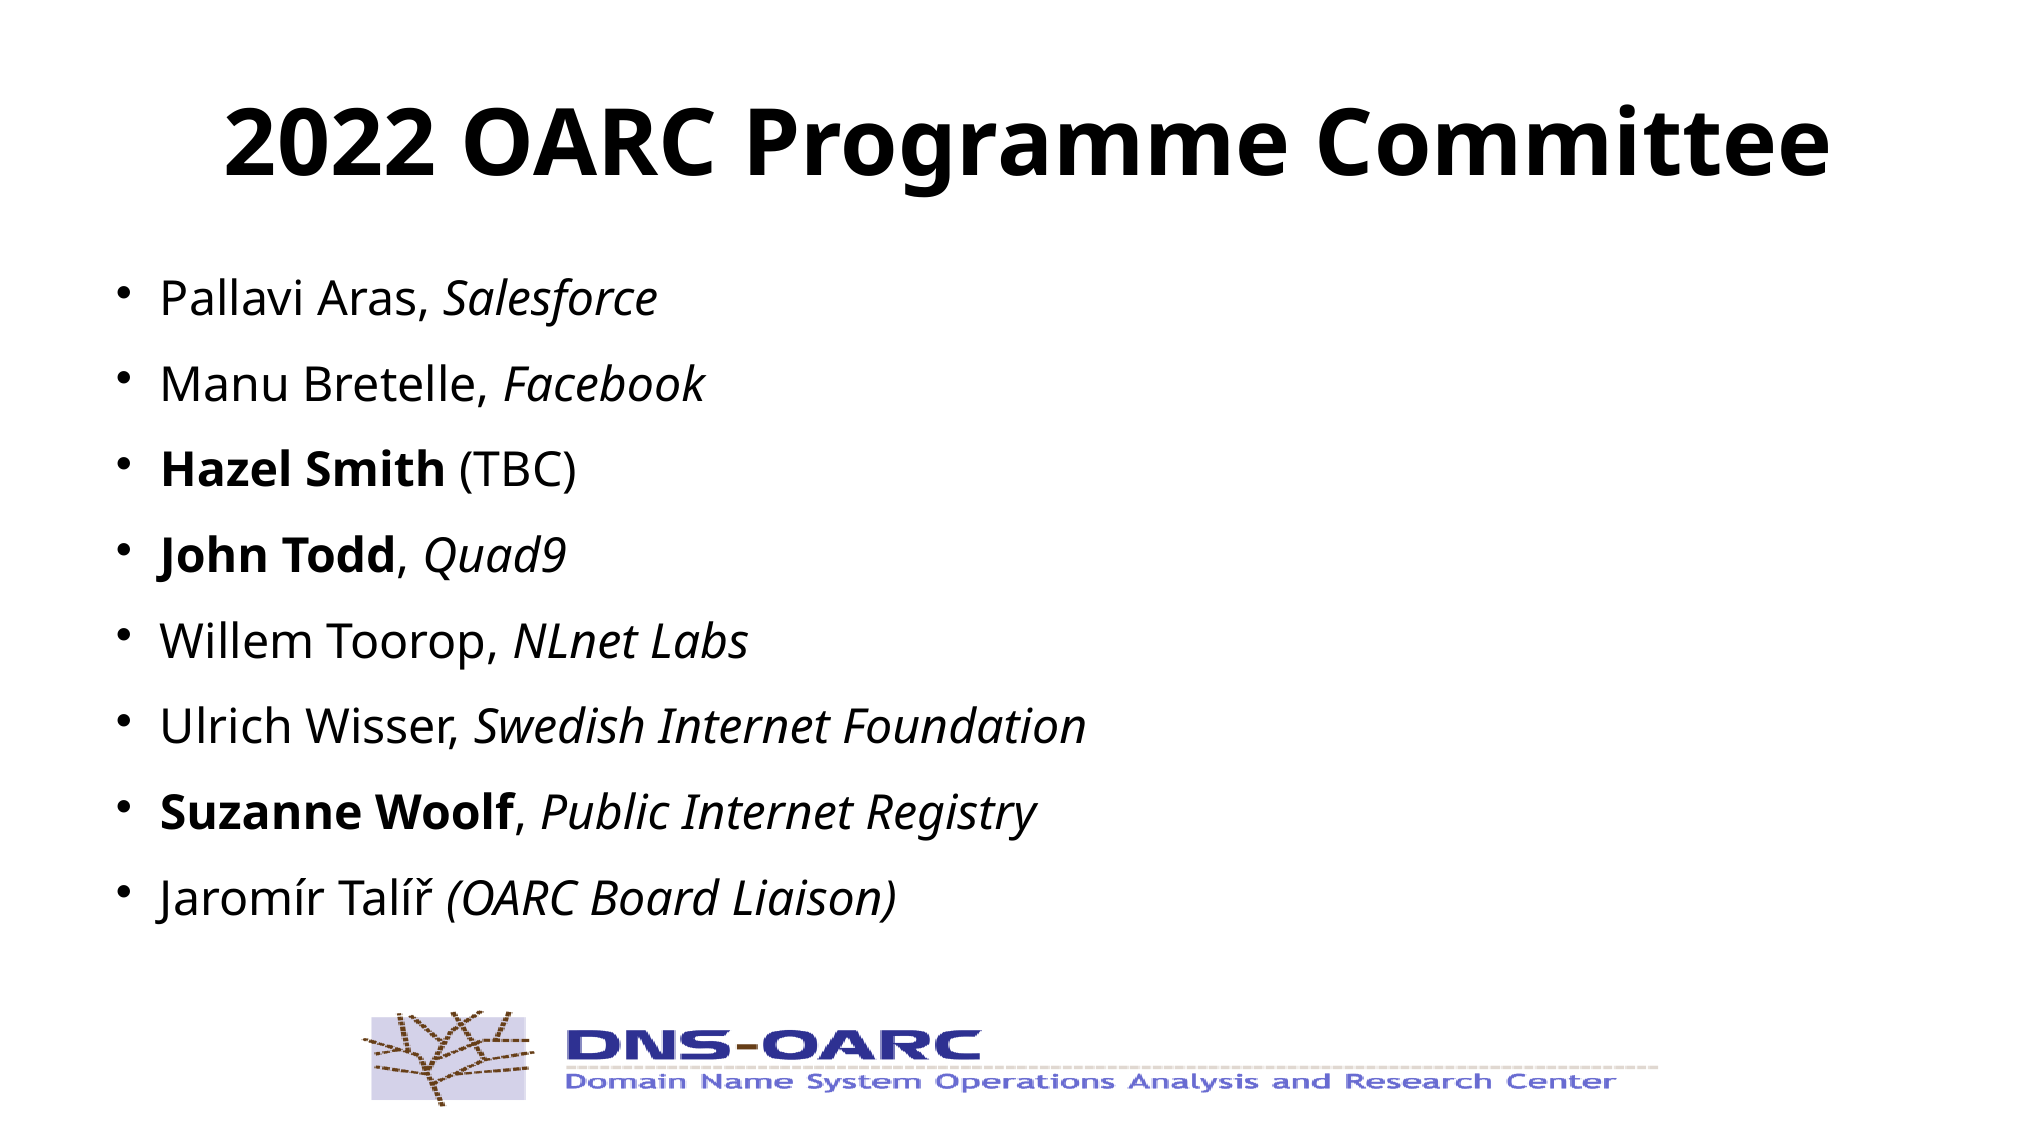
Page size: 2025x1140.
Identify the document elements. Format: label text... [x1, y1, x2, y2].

picture [289, 1004, 1700, 1113]
title 2022 OARC Programme Committee [101, 45, 1924, 236]
list Pallavi Aras, Salesforce Manu Bretelle, Facebook Hazel Smith (TBC) John Todd, Quad9 Willem Toorop, NLnet Labs Ulrich Wisser, Swedish Internet Foundation Suzanne Woolf, Public Internet Registry Jaromír Talíř (OARC Board Liaison) [101, 266, 1924, 928]
